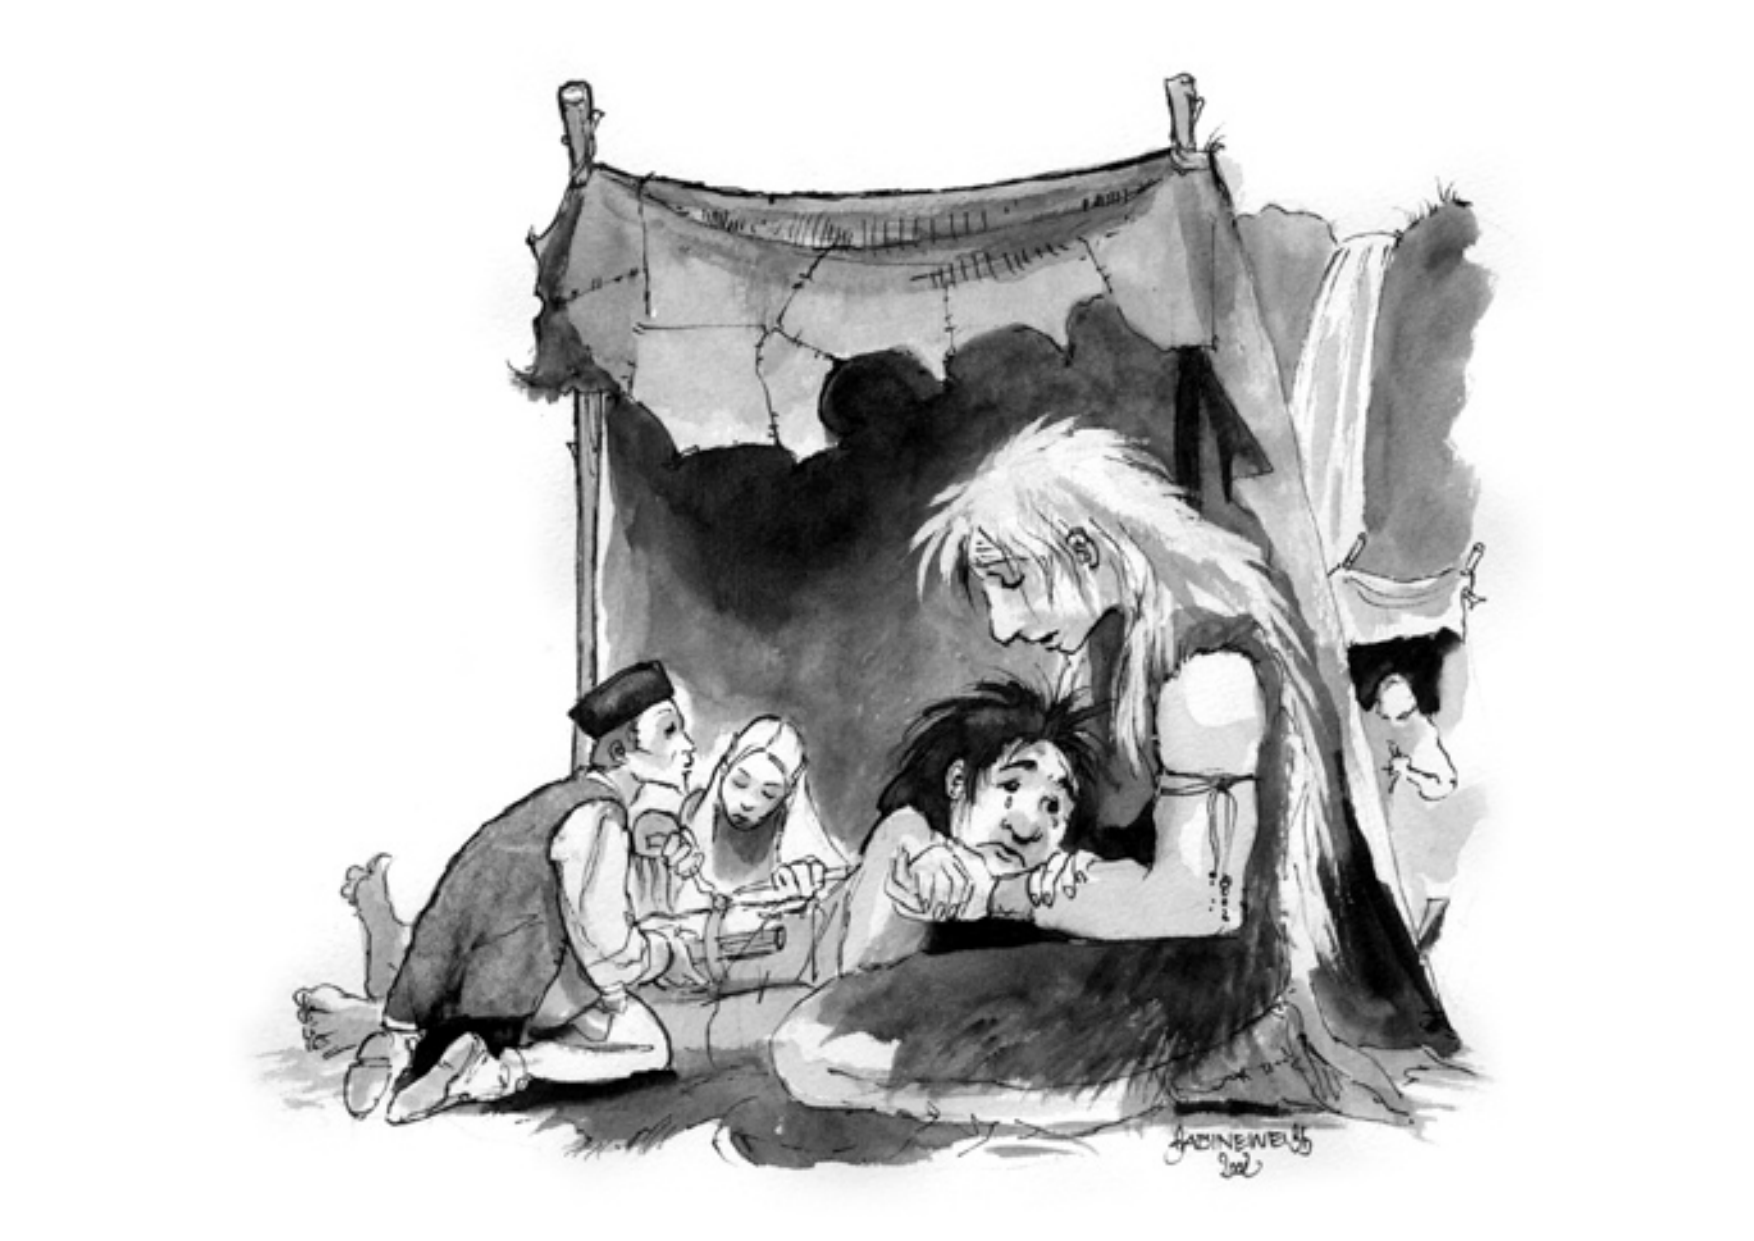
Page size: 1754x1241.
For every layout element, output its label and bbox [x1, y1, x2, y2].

picture [211, 23, 1543, 1217]
